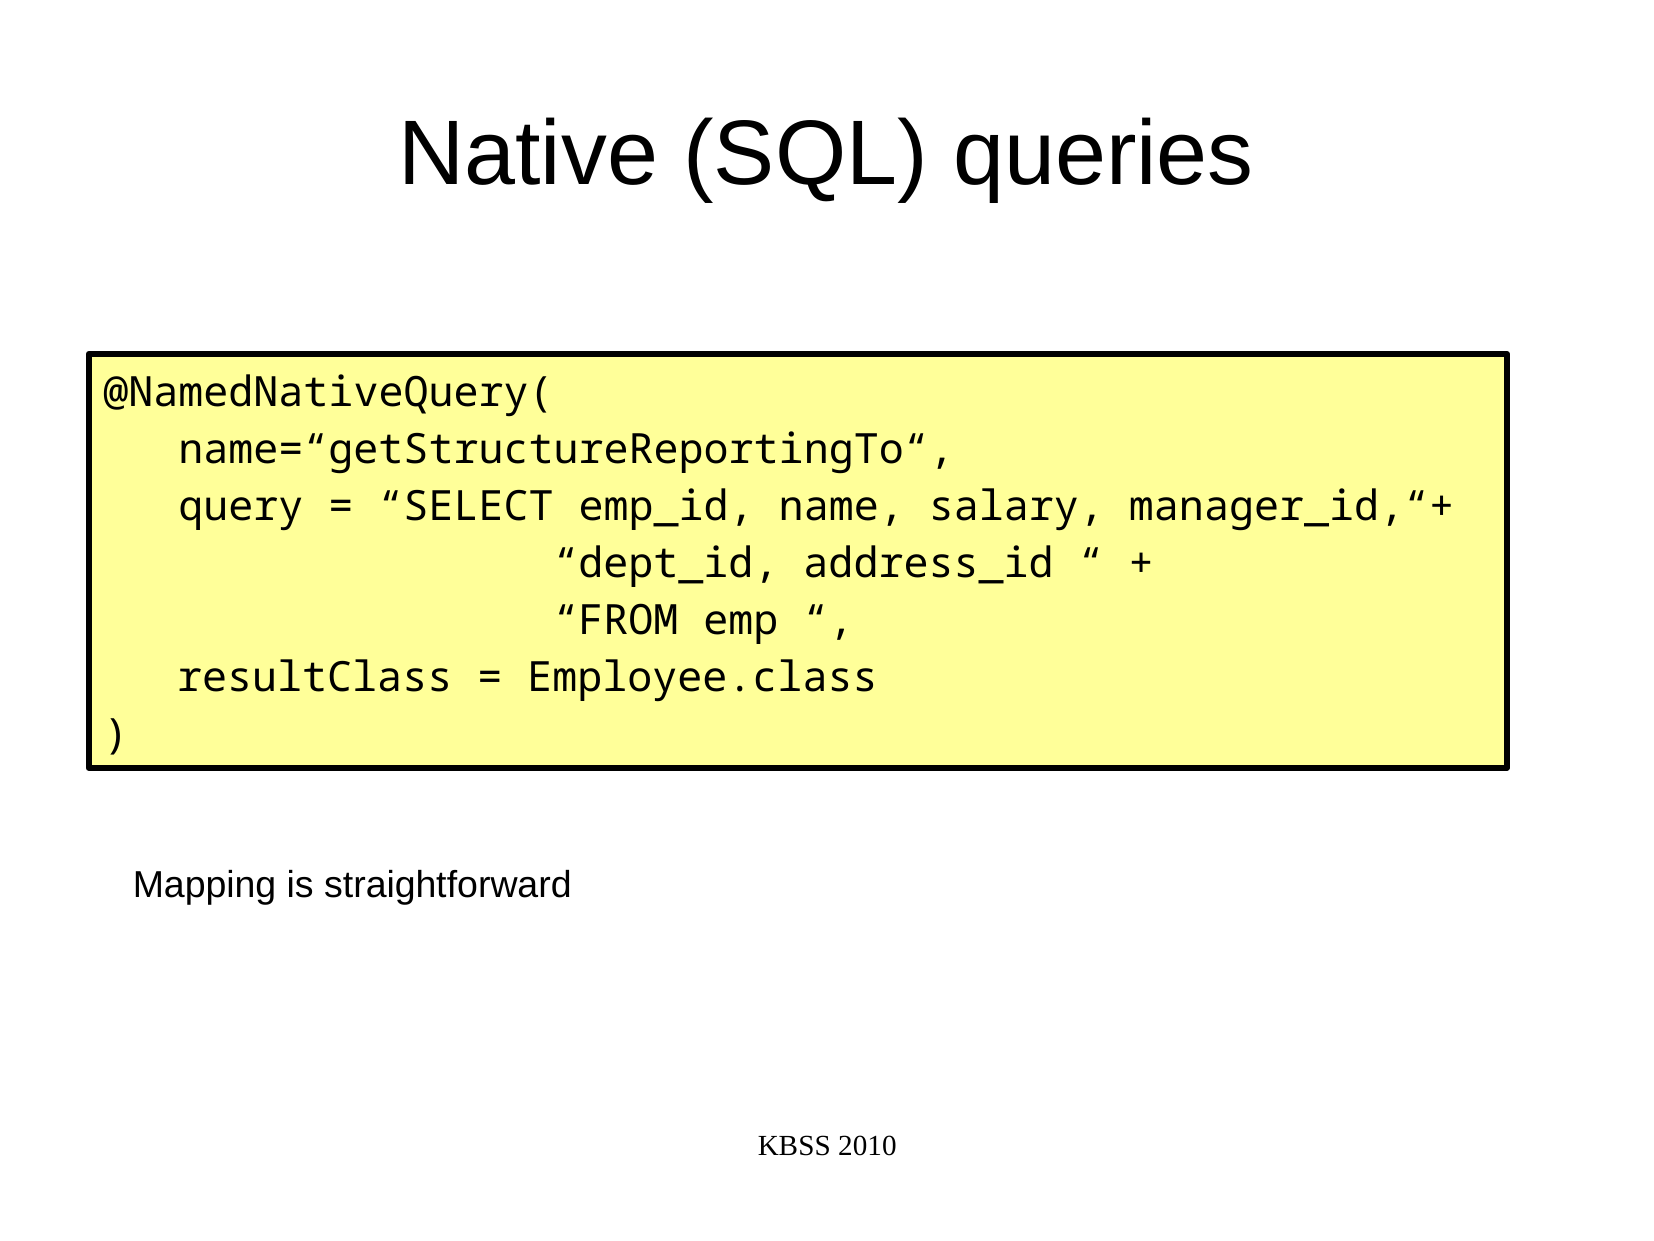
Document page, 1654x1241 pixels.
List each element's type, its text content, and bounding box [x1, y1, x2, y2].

title Native (SQL) queries [82, 49, 1571, 257]
text_box @NamedNativeQuery( name=“getStructureReportingTo“, query = “SELECT emp_id, name, salary, manager_id,“+ “dept_id, address_id “ + “FROM emp “, resultClass = Employee.class ) [88, 354, 1507, 709]
text_box Mapping is straightforward [118, 856, 586, 914]
